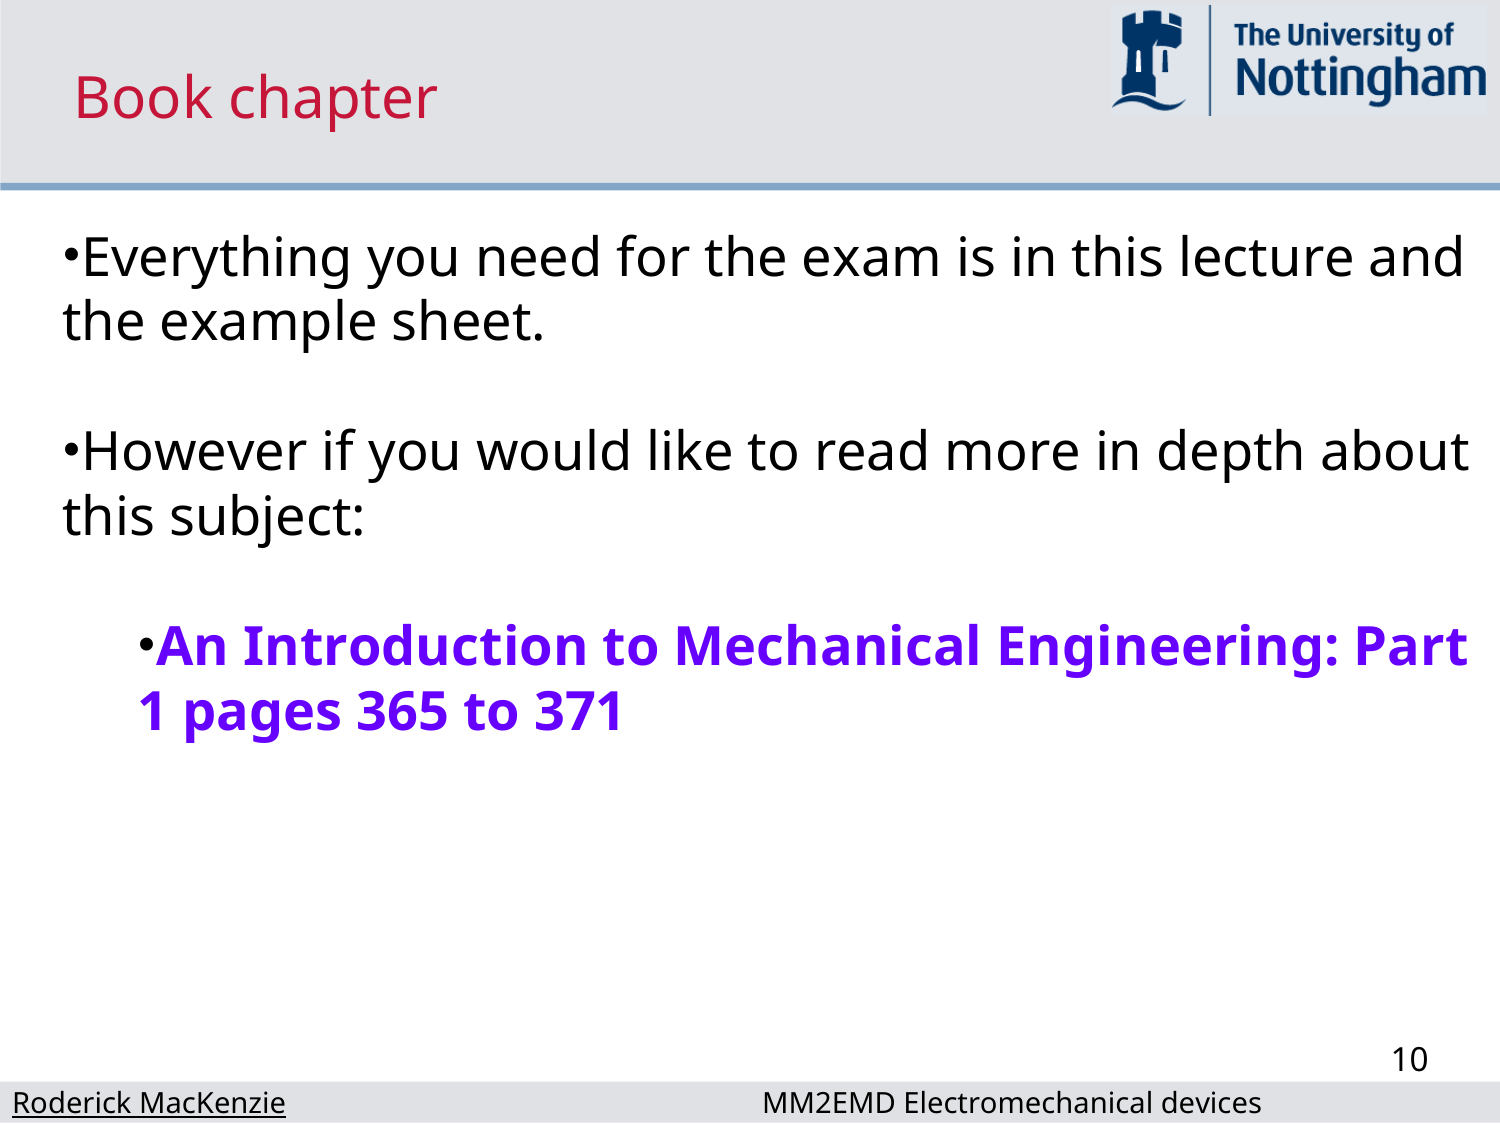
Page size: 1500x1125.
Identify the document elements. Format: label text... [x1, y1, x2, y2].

title Book chapter [59, 43, 1297, 148]
picture [1111, 4, 1487, 116]
text_box <number> [1375, 1030, 1500, 1101]
text_box Everything you need for the exam is in this lecture and the example sheet. However if you would like to read more in depth about this subject: An Introduction to Mechanical Engineering: Part 1 pages 365 to 371 [47, 214, 1490, 749]
